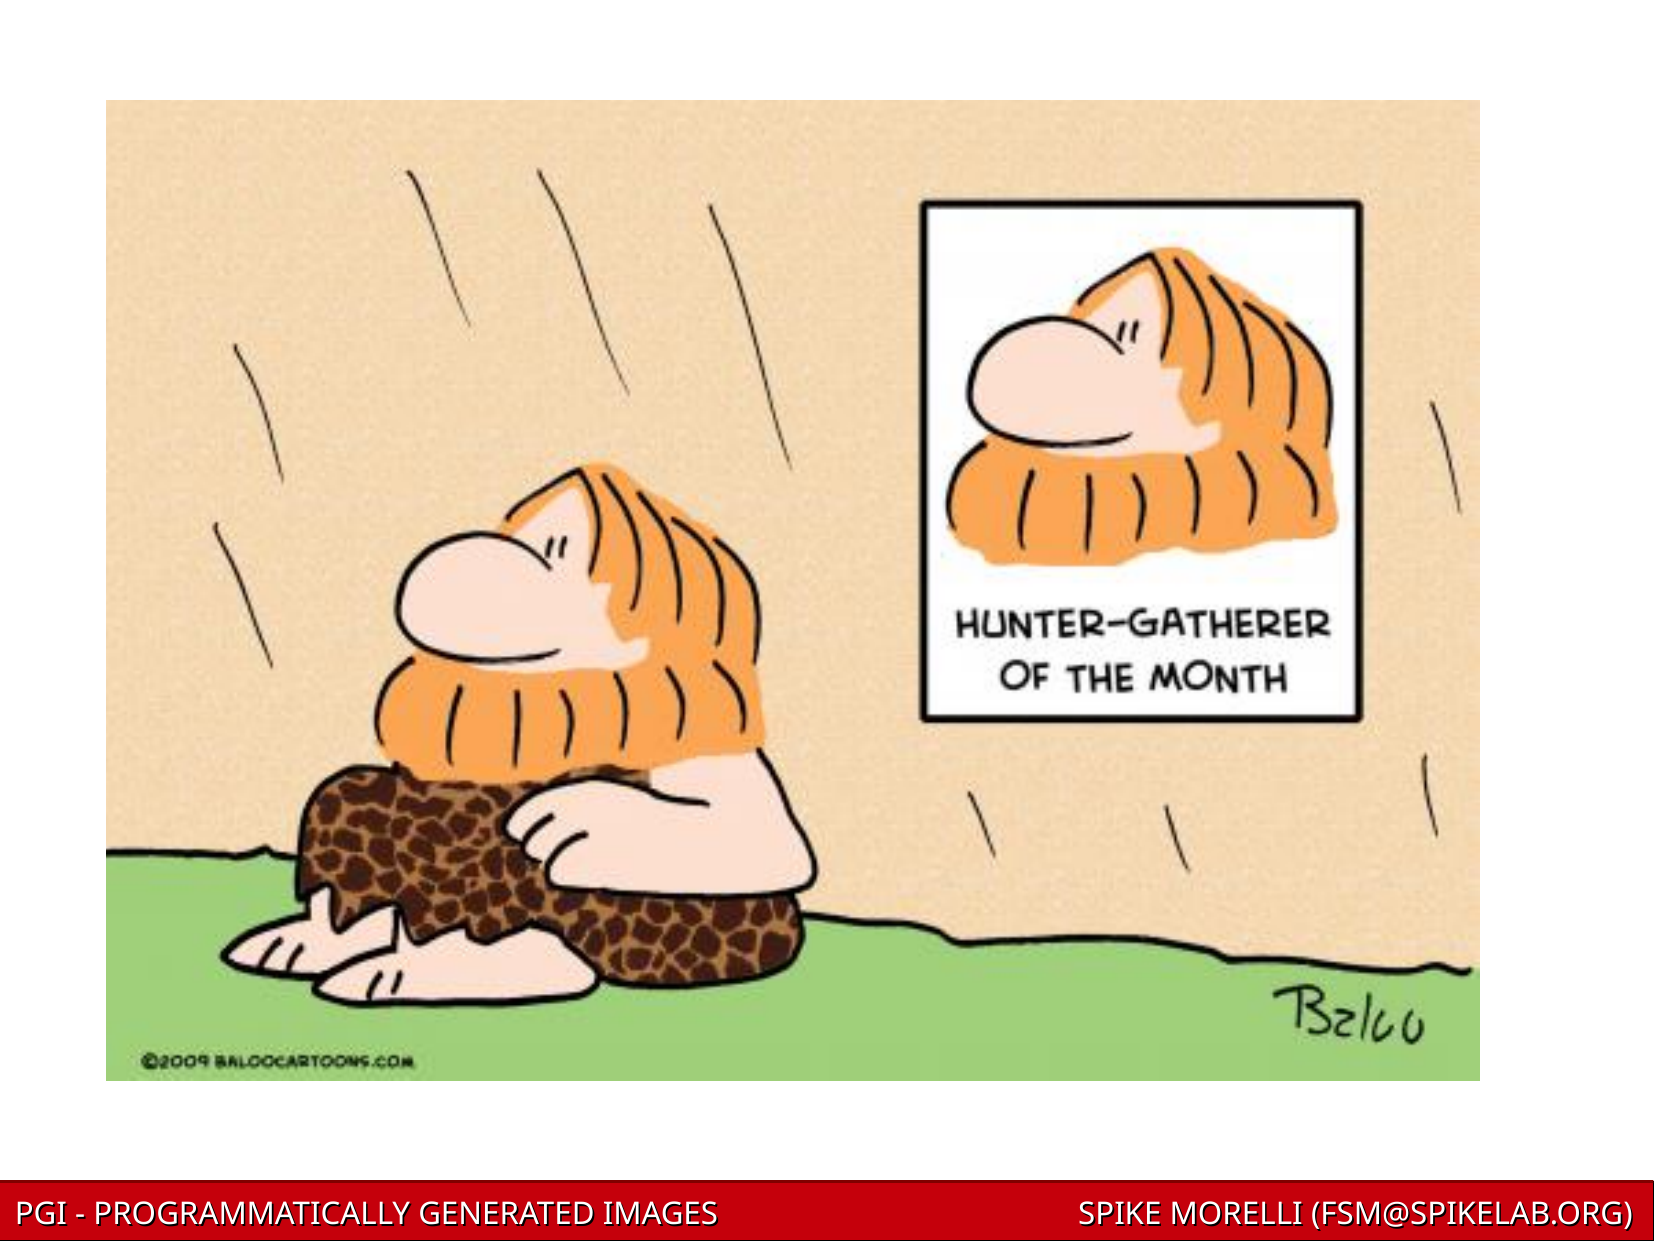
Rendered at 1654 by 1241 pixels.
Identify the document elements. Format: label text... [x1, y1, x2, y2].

picture [106, 100, 1480, 1081]
text_box PGI - PROGRAMMATICALLY GENERATED IMAGES [0, 1184, 722, 1235]
text_box [0, 1183, 1654, 1241]
text_box SPIKE MORELLI (FSM@SPIKELAB.ORG) [1063, 1184, 1643, 1235]
